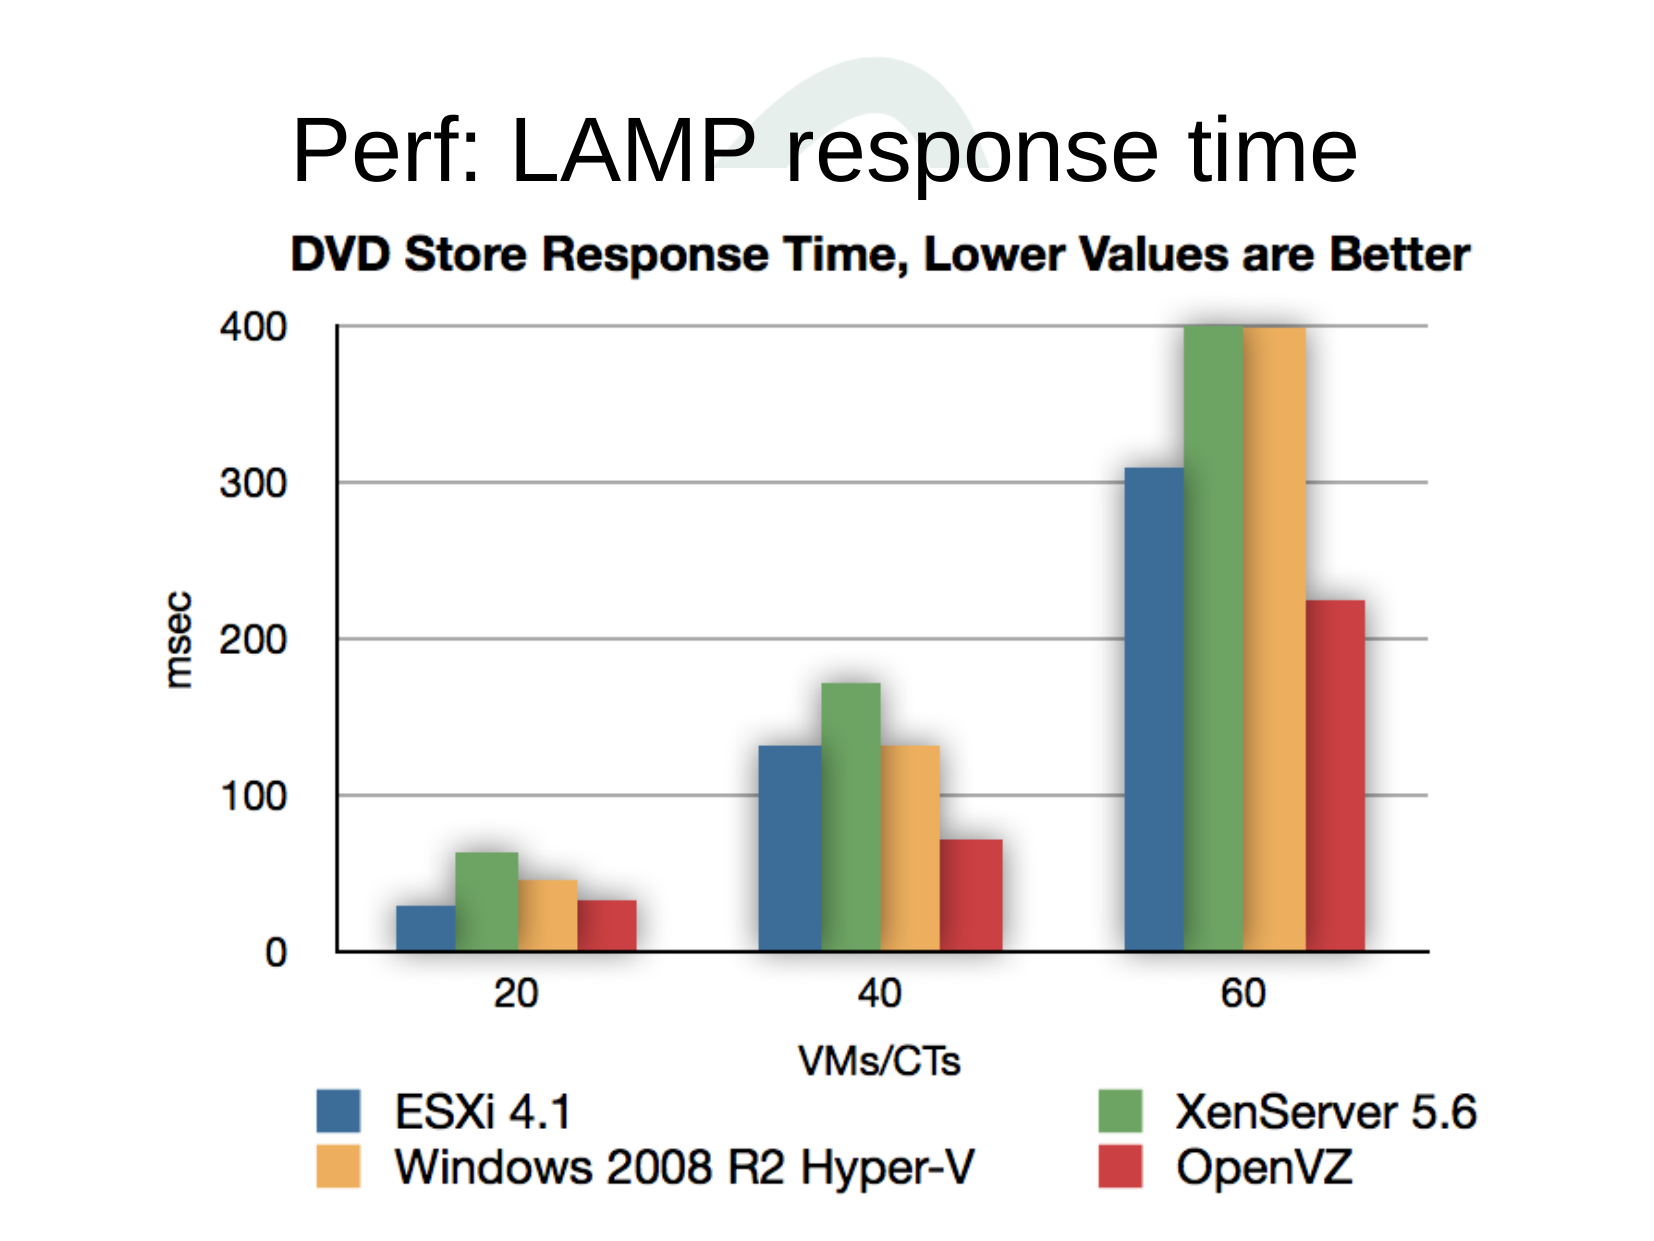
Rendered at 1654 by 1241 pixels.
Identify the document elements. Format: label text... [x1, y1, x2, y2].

picture [0, 0, 1654, 1241]
title Perf: LAMP response time [82, 49, 1571, 257]
